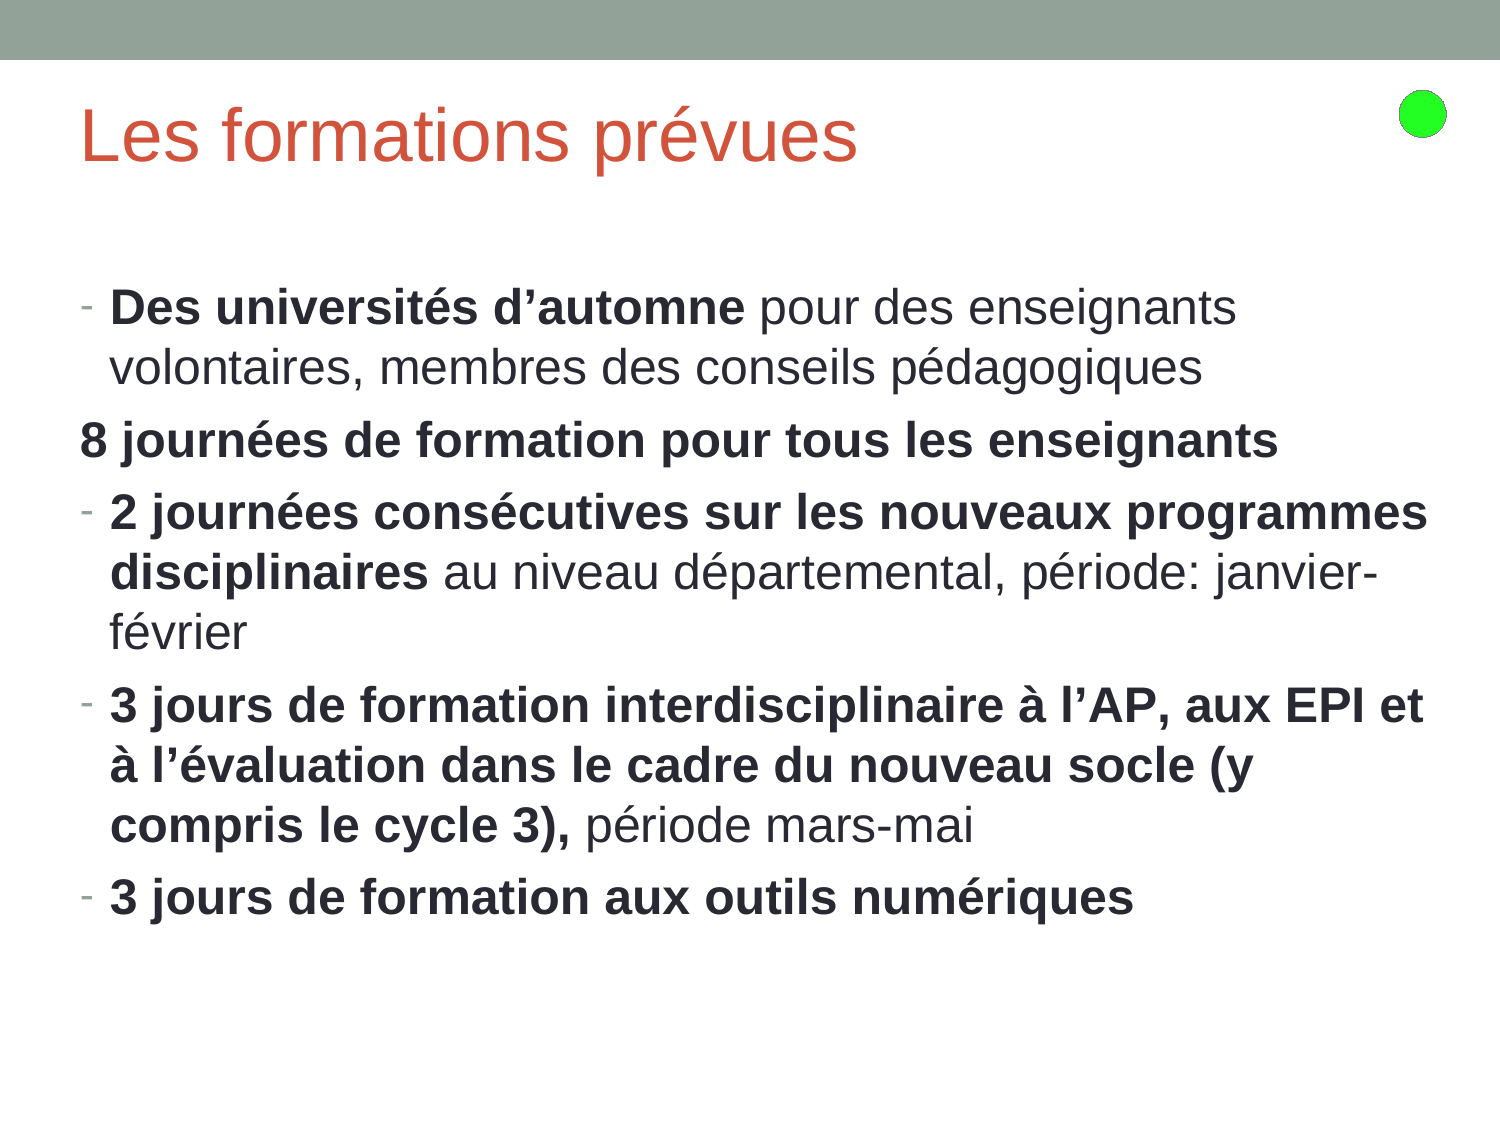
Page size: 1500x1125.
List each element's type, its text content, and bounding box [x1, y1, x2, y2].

list Des universités d’automne pour des enseignants volontaires, membres des conseils pédagogiques 8 journées de formation pour tous les enseignants 2 journées consécutives sur les nouveaux programmes disciplinaires au niveau départemental, période: janvier-février 3 jours de formation interdisciplinaire à l’AP, aux EPI et à l’évaluation dans le cadre du nouveau socle (y compris le cycle 3), période mars-mai 3 jours de formation aux outils numériques [64, 267, 1459, 1024]
title Les formations prévues [64, 78, 916, 185]
